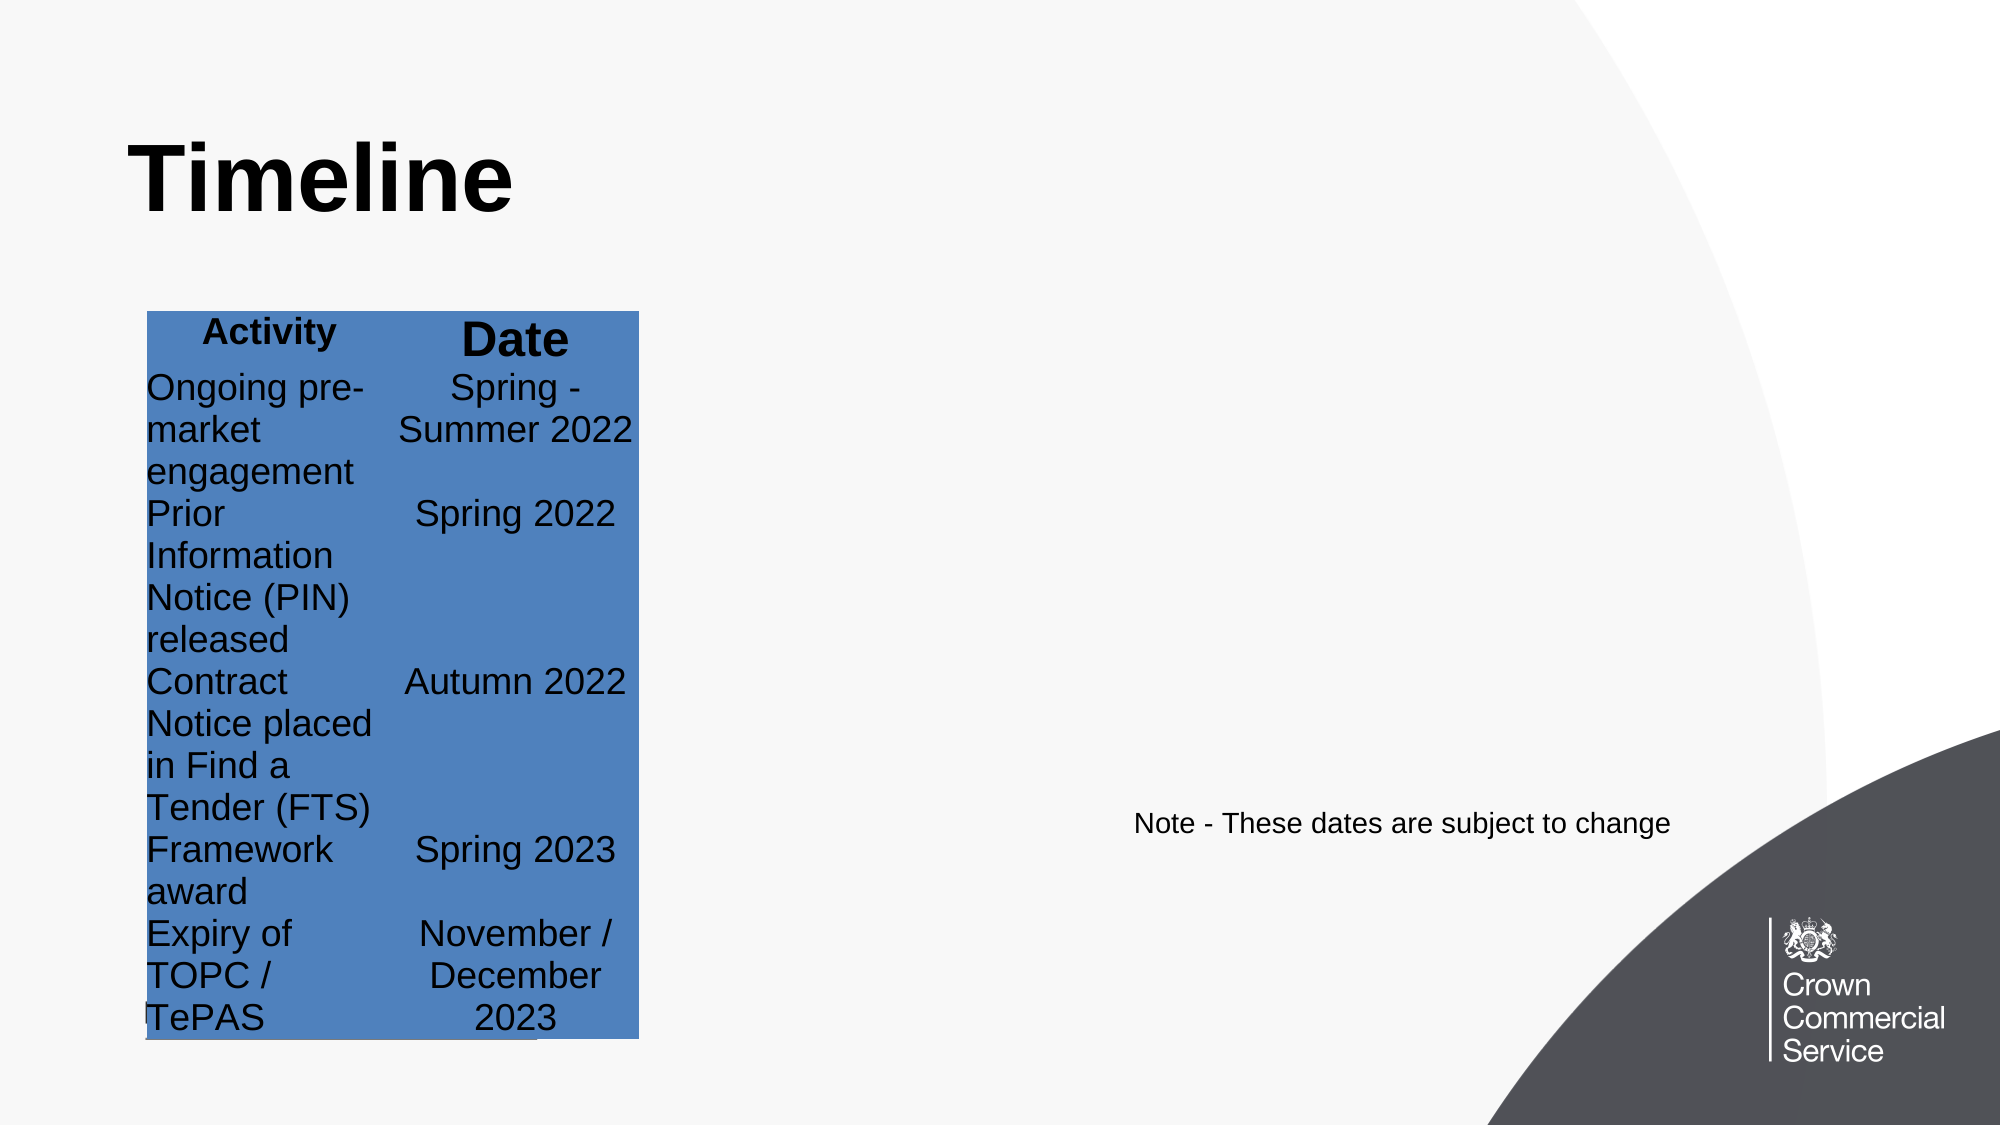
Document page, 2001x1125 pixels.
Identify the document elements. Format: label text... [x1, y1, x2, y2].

table_cell Prior Information Notice (PIN) released [147, 493, 393, 661]
table_cell Expiry of TOPC / TePAS [147, 913, 393, 1039]
table_header Date [393, 311, 639, 367]
table_header Activity [147, 311, 393, 367]
table_cell Spring 2022 [393, 493, 639, 661]
table_cell Autumn 2022 [393, 661, 639, 829]
table_cell Ongoing pre-market engagement [147, 367, 393, 493]
table_cell Spring - Summer 2022 [393, 367, 639, 493]
table_cell Contract Notice placed in Find a Tender (FTS) [147, 661, 393, 829]
title Timeline [127, 115, 1920, 254]
table_cell Framework award [147, 829, 393, 913]
text_box Note - These dates are subject to change [1118, 788, 1704, 855]
table_cell November / December 2023 [393, 913, 639, 1039]
table_cell Spring 2023 [393, 829, 639, 913]
